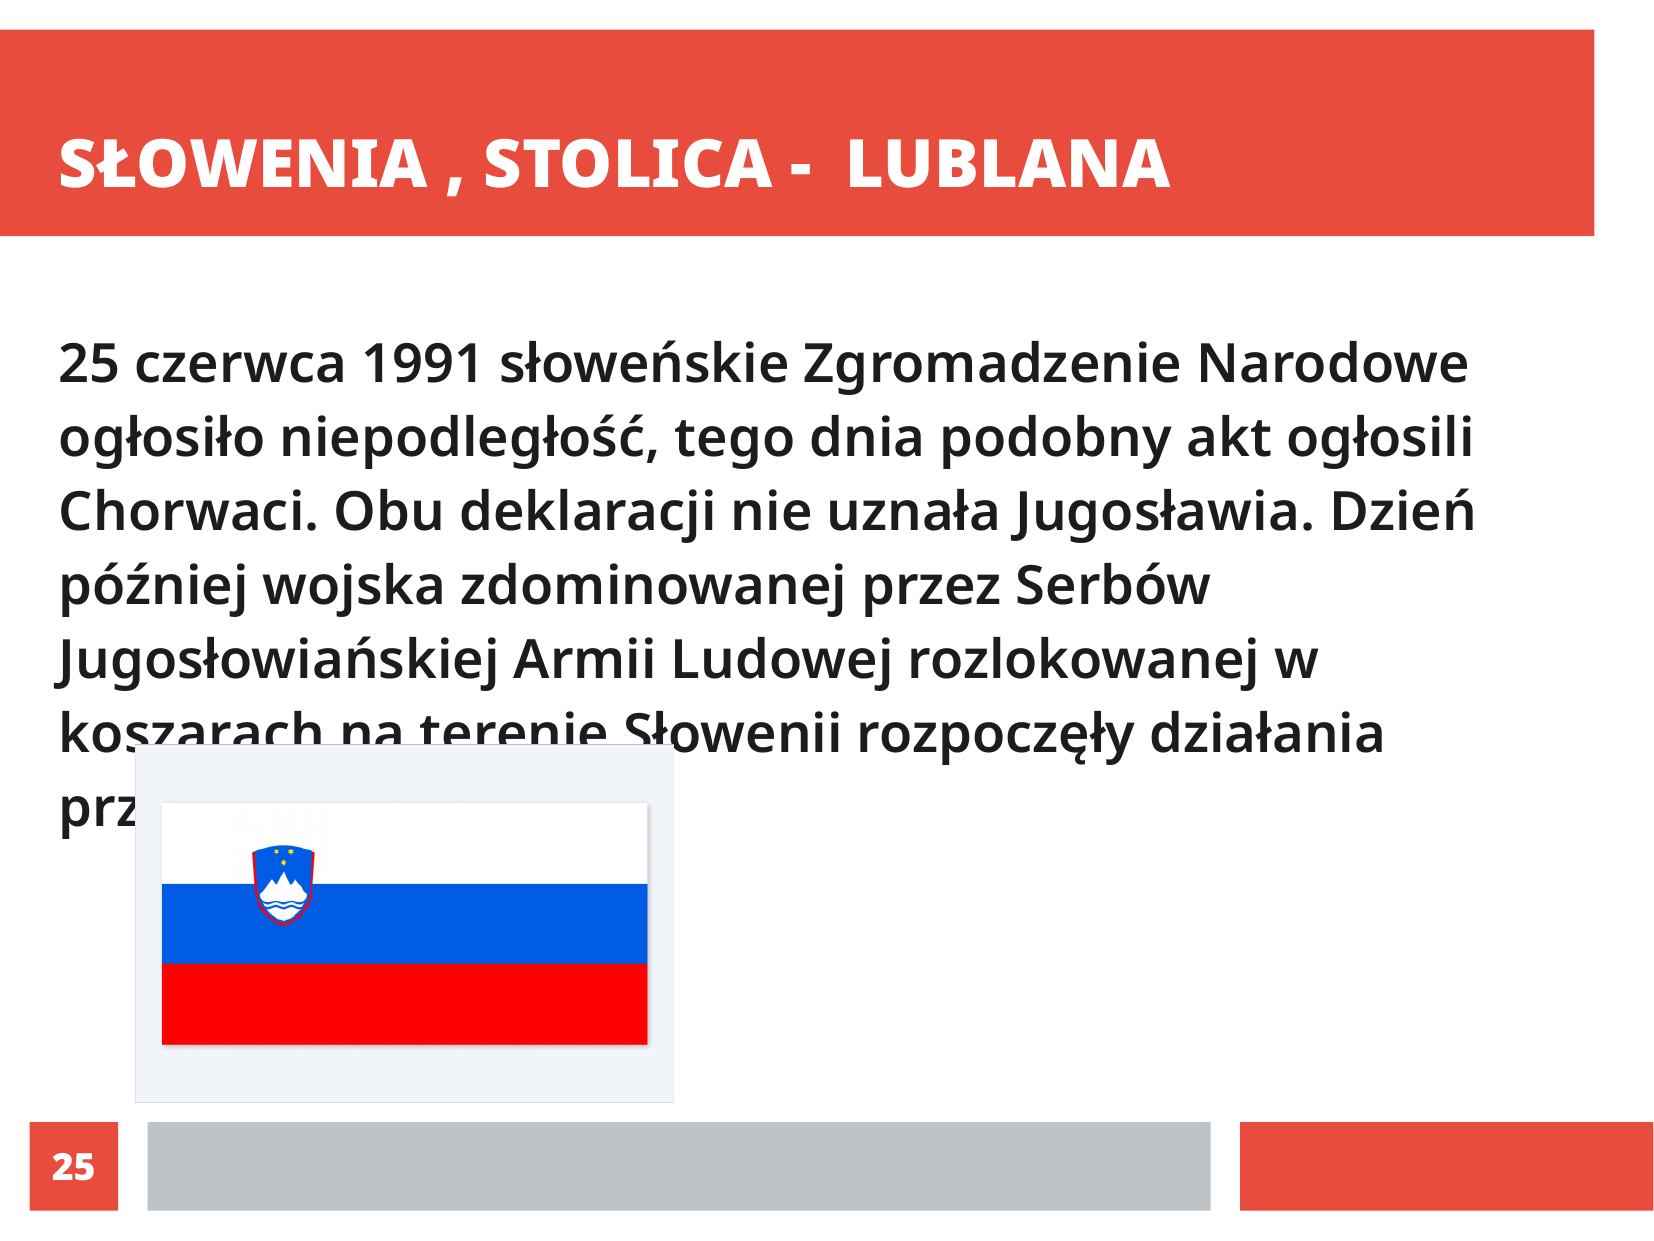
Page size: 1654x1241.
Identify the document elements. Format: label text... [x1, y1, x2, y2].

title SŁOWENIA , STOLICA - LUBLANA [59, 59, 1595, 207]
list 25 czerwca 1991 słoweńskie Zgromadzenie Narodowe ogłosiło niepodległość, tego dnia podobny akt ogłosili Chorwaci. Obu deklaracji nie uznała Jugosławia. Dzień później wojska zdominowanej przez Serbów Jugosłowiańskiej Armii Ludowej rozlokowanej w koszarach na terenie Słowenii rozpoczęły działania przeciwko Słoweńcom. [59, 324, 1565, 1093]
picture [135, 744, 674, 1103]
